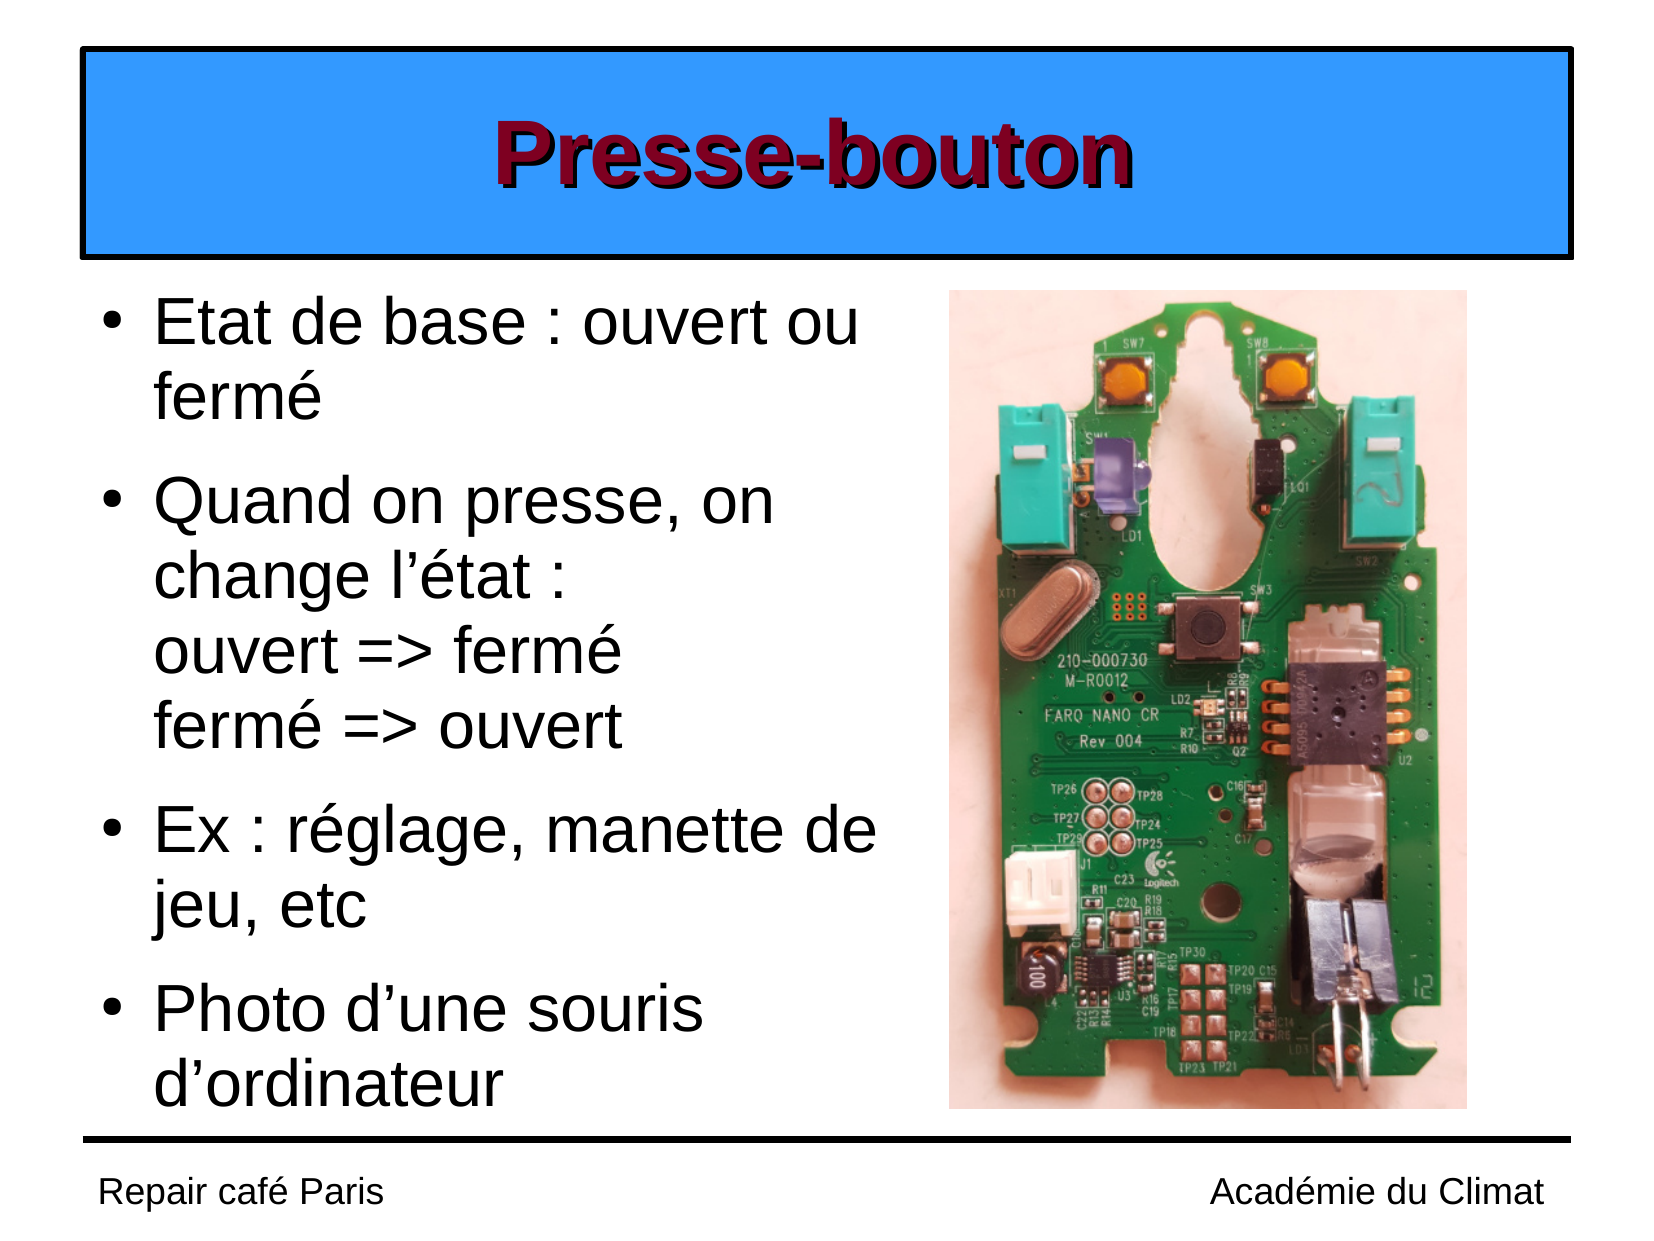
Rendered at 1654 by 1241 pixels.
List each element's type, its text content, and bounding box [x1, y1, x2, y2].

picture [949, 290, 1467, 1109]
list Etat de base : ouvert ou fermé Quand on presse, on change l’état : ouvert => fermé fermé => ouvert Ex : réglage, manette de jeu, etc Photo d’une souris d’ordinateur [82, 284, 910, 1121]
title Presse-bouton [82, 49, 1571, 257]
text_box Repair café Paris Académie du Climat [82, 1163, 1571, 1220]
